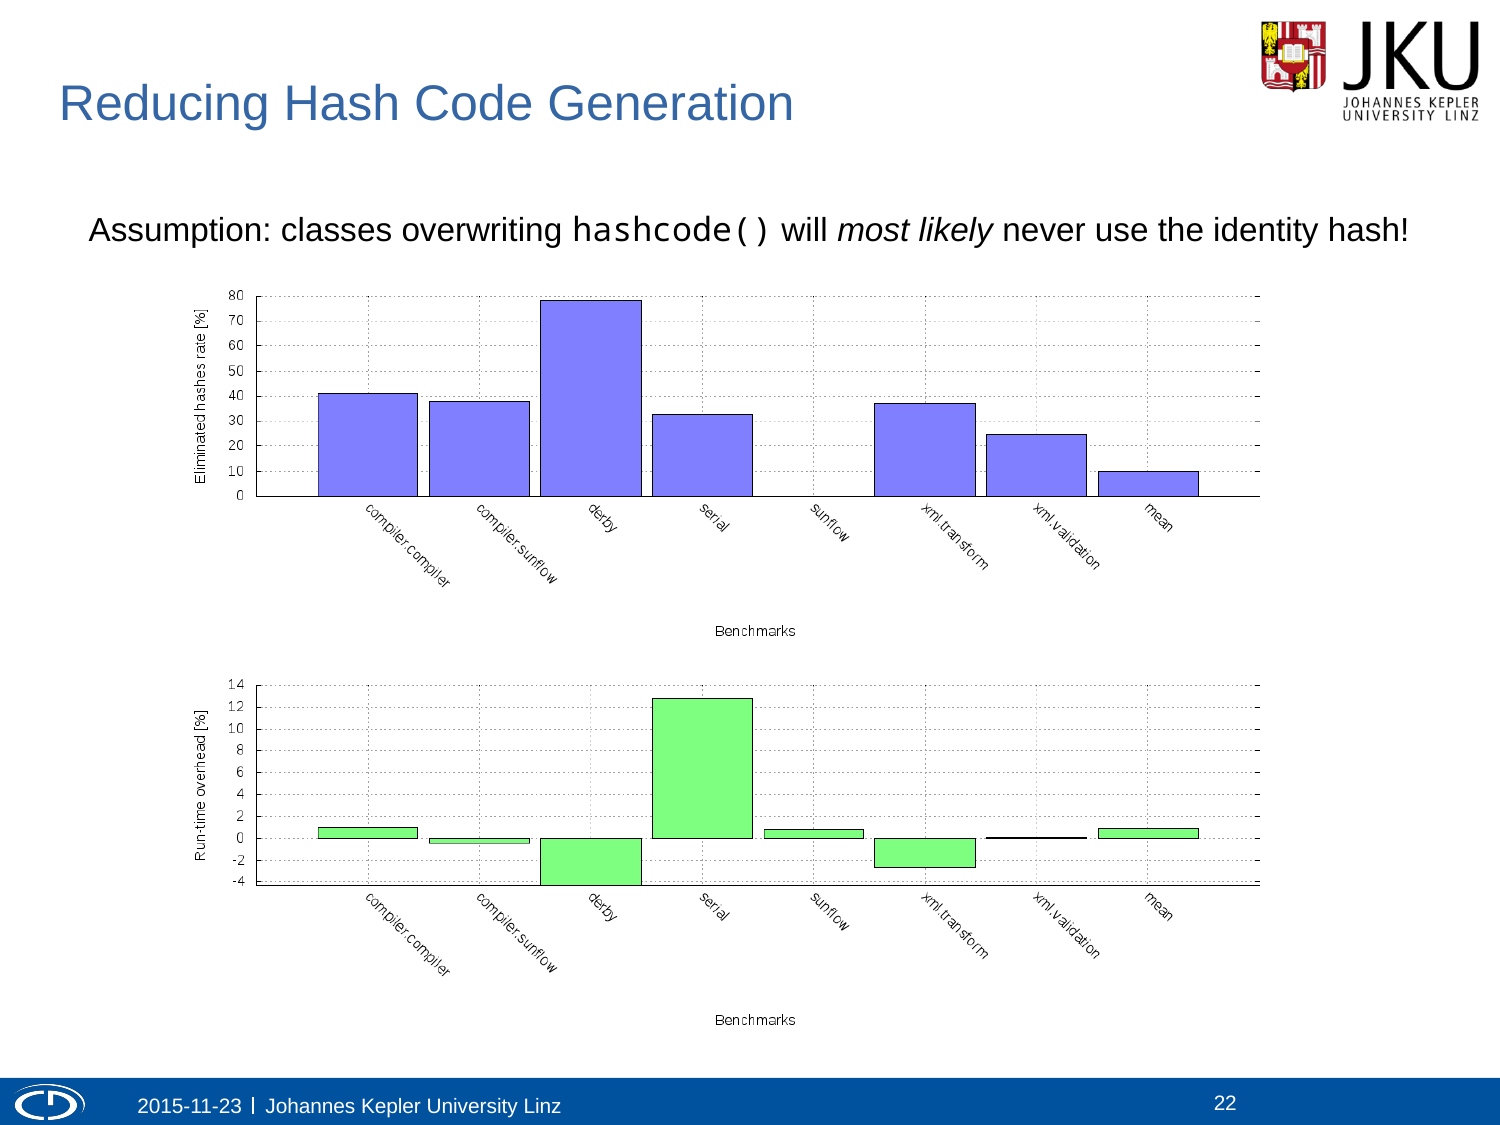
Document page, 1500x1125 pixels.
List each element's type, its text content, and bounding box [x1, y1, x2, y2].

picture [11, 1077, 88, 1125]
picture [188, 666, 1287, 1033]
title Reducing Hash Code Generation [58, 58, 1004, 148]
picture [188, 277, 1287, 644]
text_box Assumption: classes overwriting hashcode() will most likely never use the identity hash! [73, 198, 1426, 254]
picture [1249, 7, 1495, 129]
